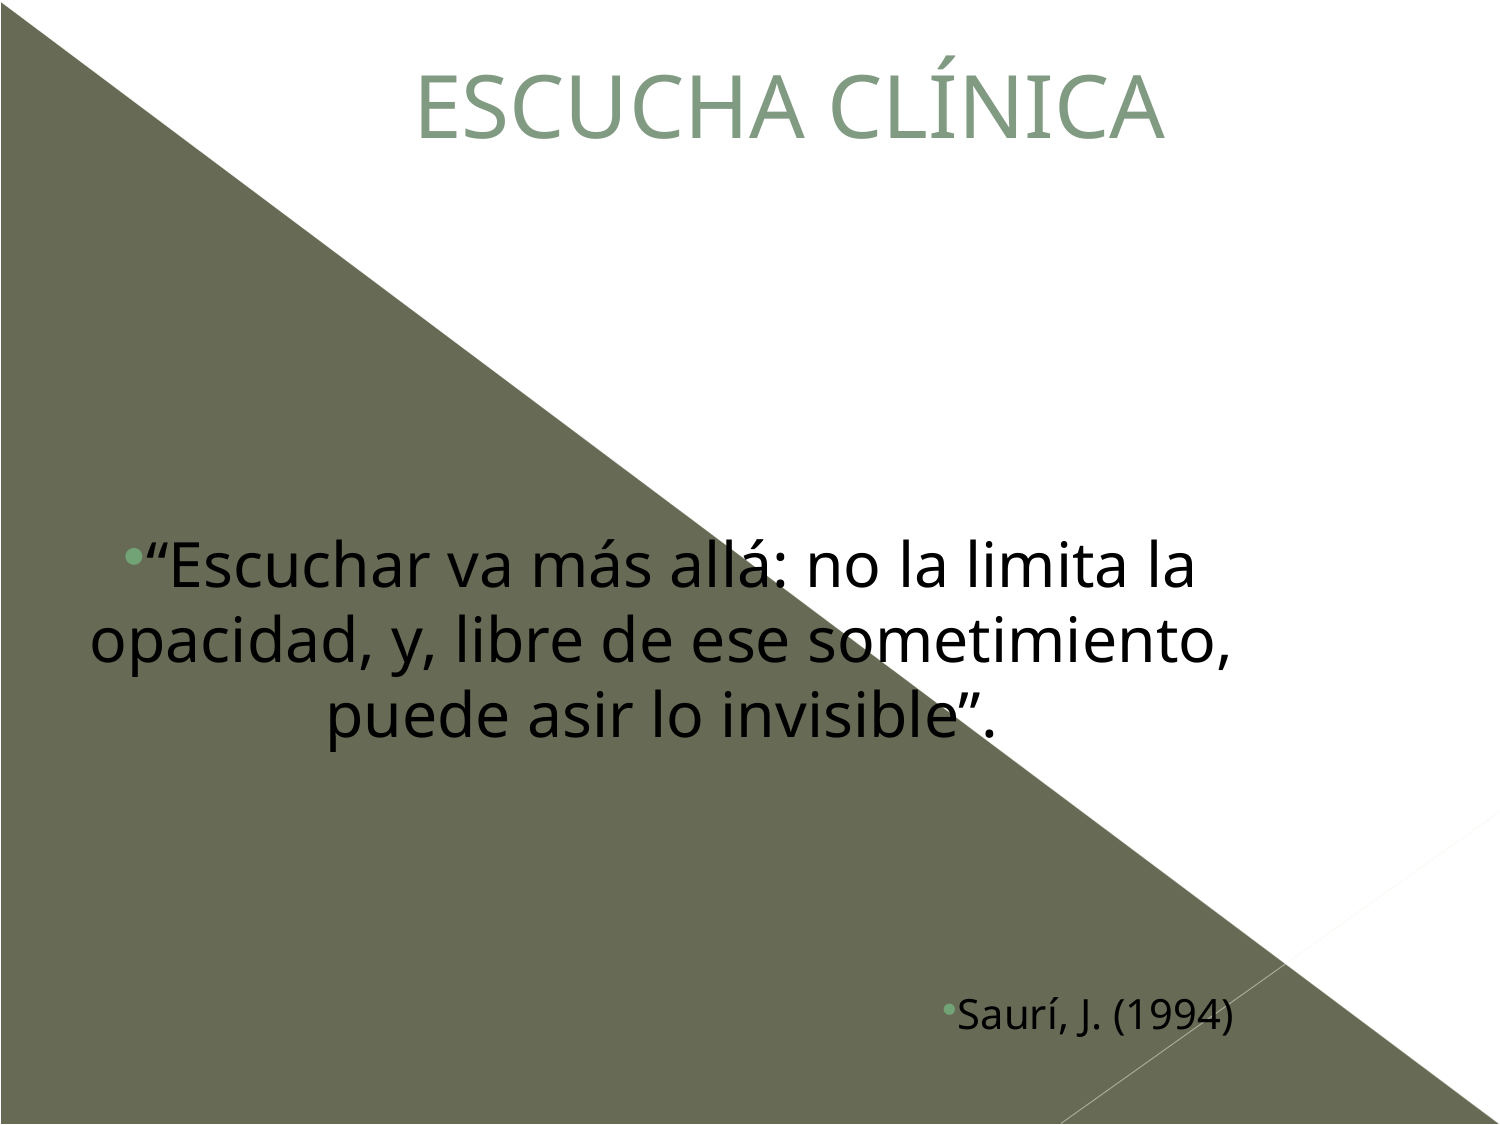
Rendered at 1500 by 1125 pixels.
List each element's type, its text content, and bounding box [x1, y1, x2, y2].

list “Escuchar va más allá: no la limita la opacidad, y, libre de ese sometimiento, puede asir lo invisible”. Saurí, J. (1994) [75, 308, 1425, 1059]
title ESCUCHA CLÍNICA [75, 43, 1425, 274]
